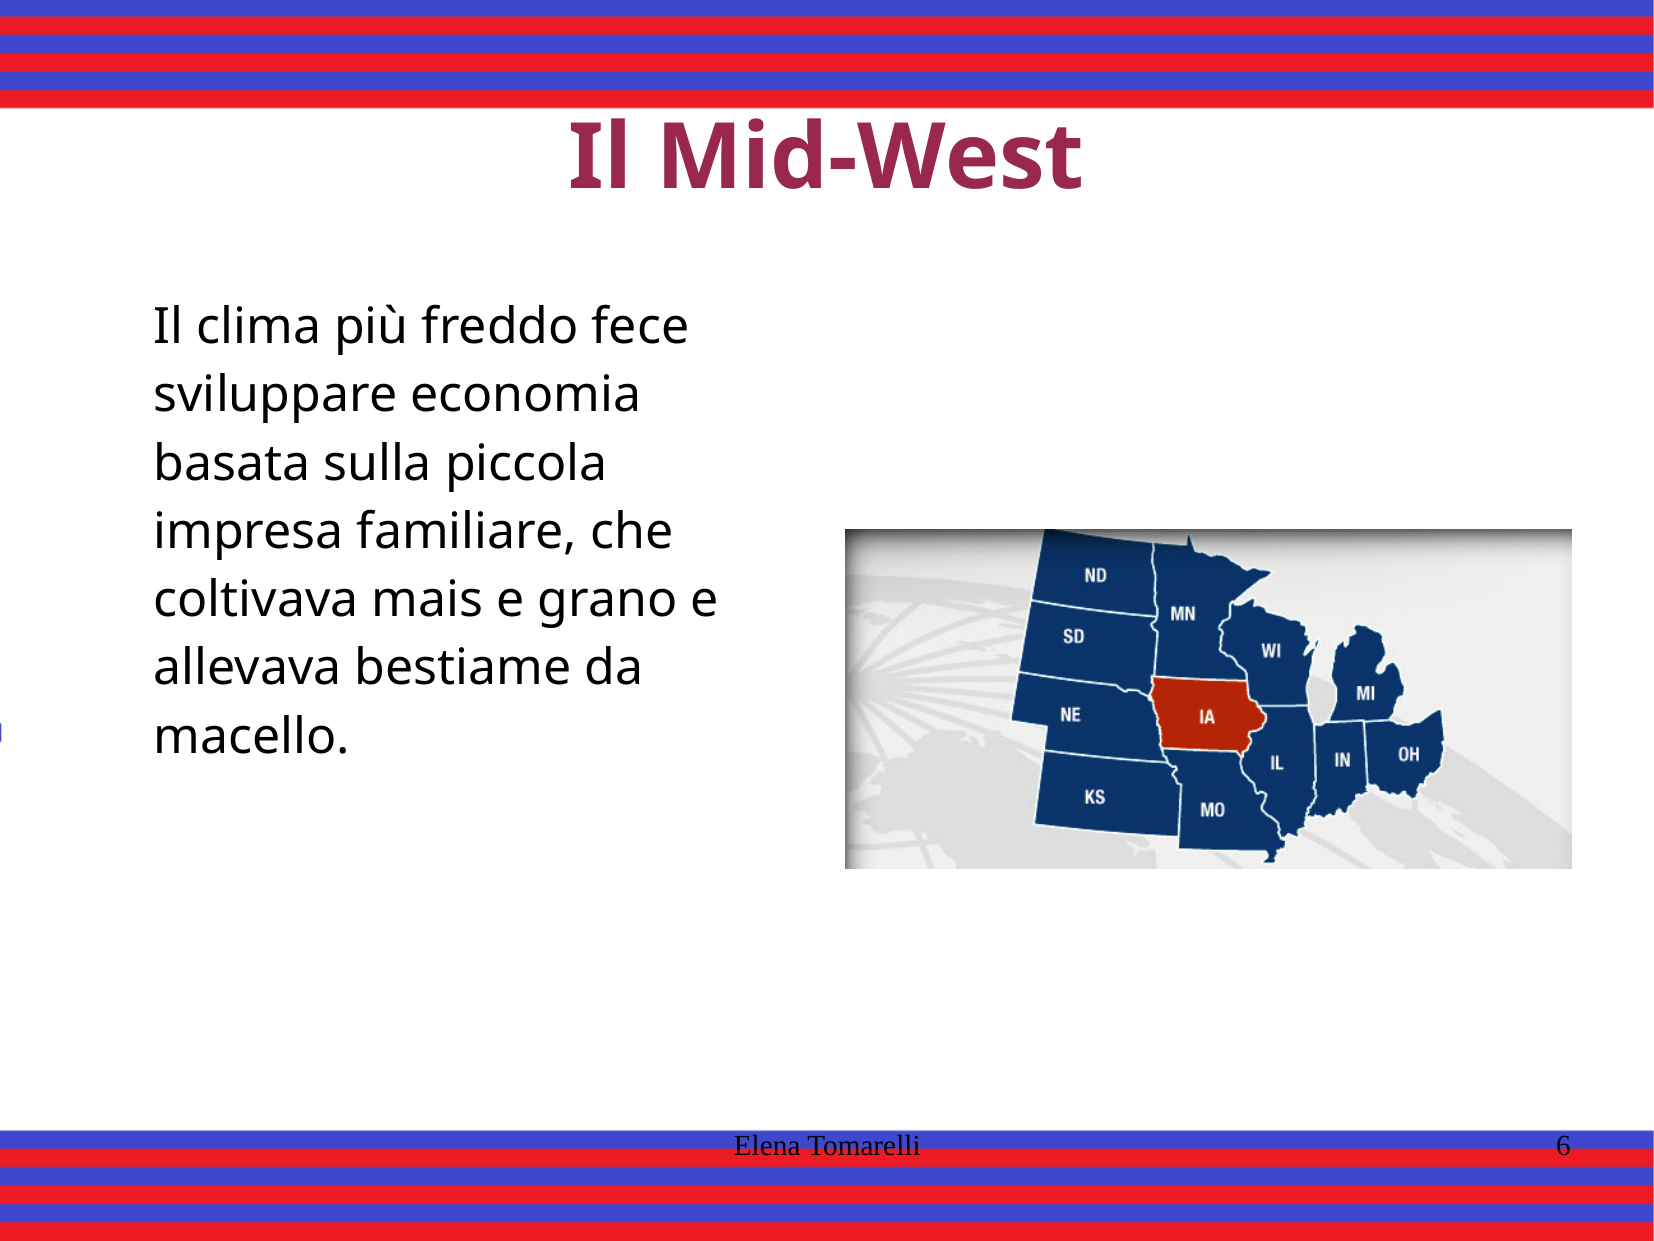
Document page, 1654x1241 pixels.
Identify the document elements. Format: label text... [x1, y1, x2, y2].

picture [0, 0, 1654, 1241]
title Il Mid-West [82, 56, 1571, 250]
list Il clima più freddo fece sviluppare economia basata sulla piccola impresa familiare, che coltivava mais e grano e allevava bestiame da macello. [82, 290, 809, 1109]
